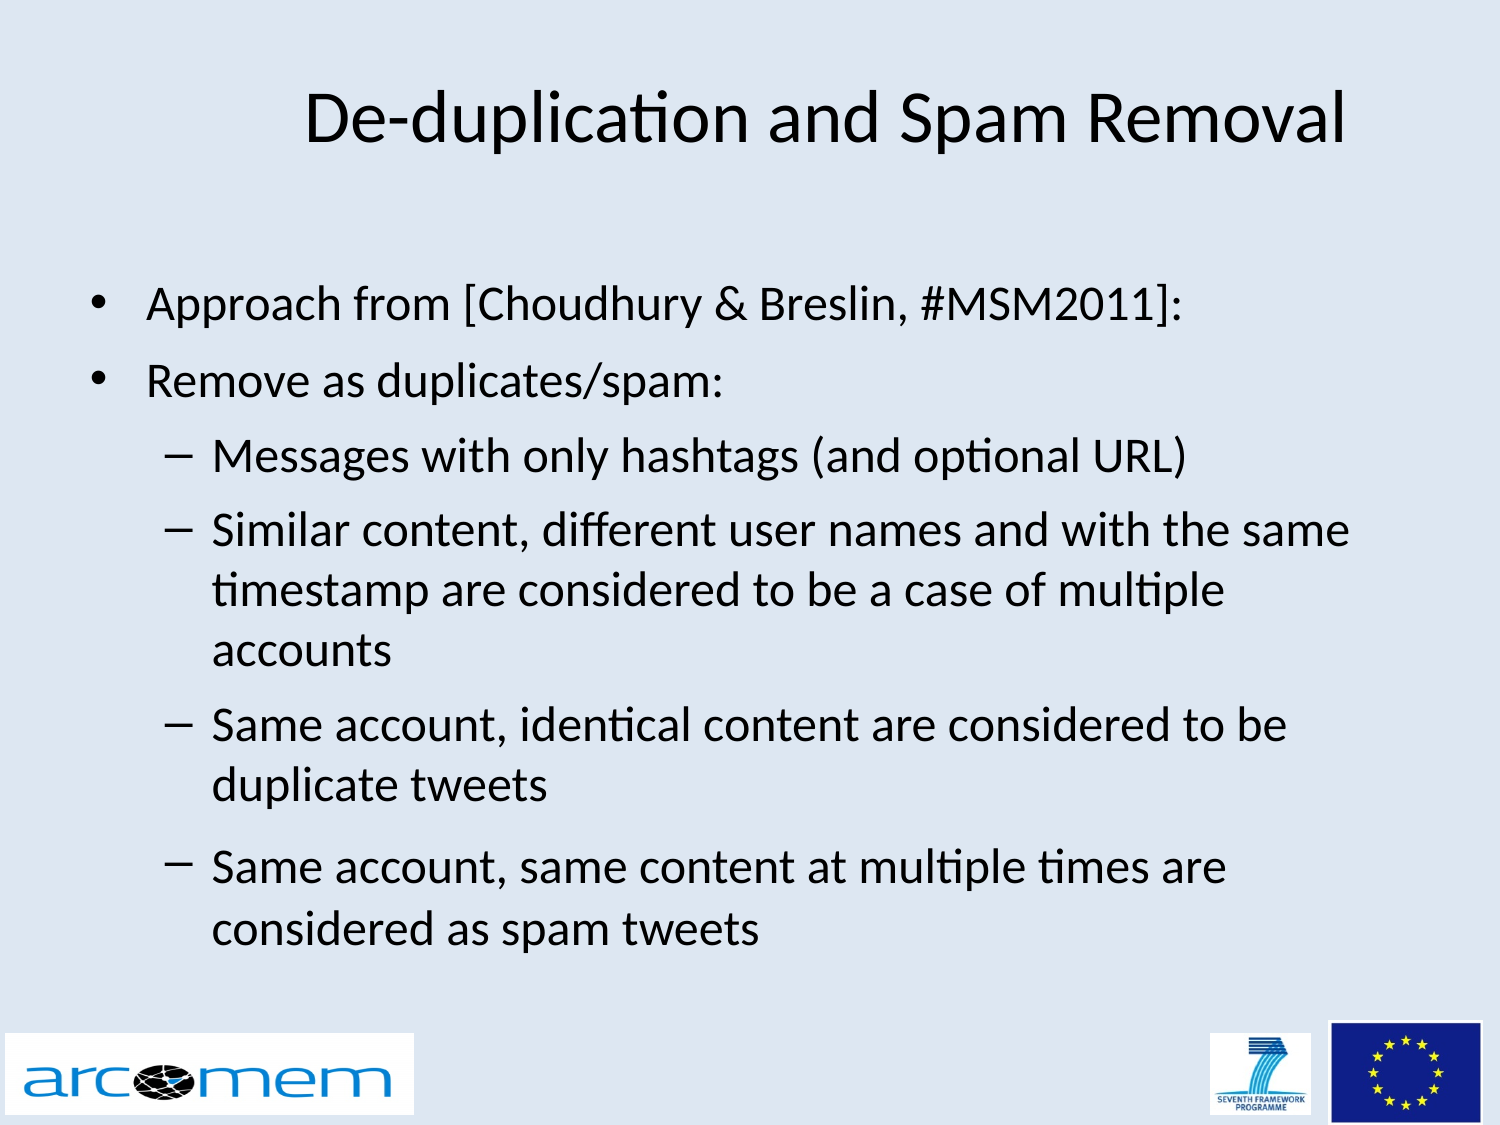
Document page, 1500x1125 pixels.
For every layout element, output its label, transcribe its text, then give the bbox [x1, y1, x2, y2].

title De-duplication and Spam Removal [206, 11, 1447, 215]
picture [1328, 1020, 1483, 1125]
picture [5, 1033, 414, 1115]
picture [1210, 1033, 1311, 1115]
list Approach from [Choudhury & Breslin, #MSM2011]: Remove as duplicates/spam: Messages with only hashtags (and optional URL) Similar content, different user names and with the same timestamp are considered to be a case of multiple accounts Same account, identical content are considered to be duplicate tweets Same account, same content at multiple times are considered as spam tweets [75, 263, 1425, 1006]
